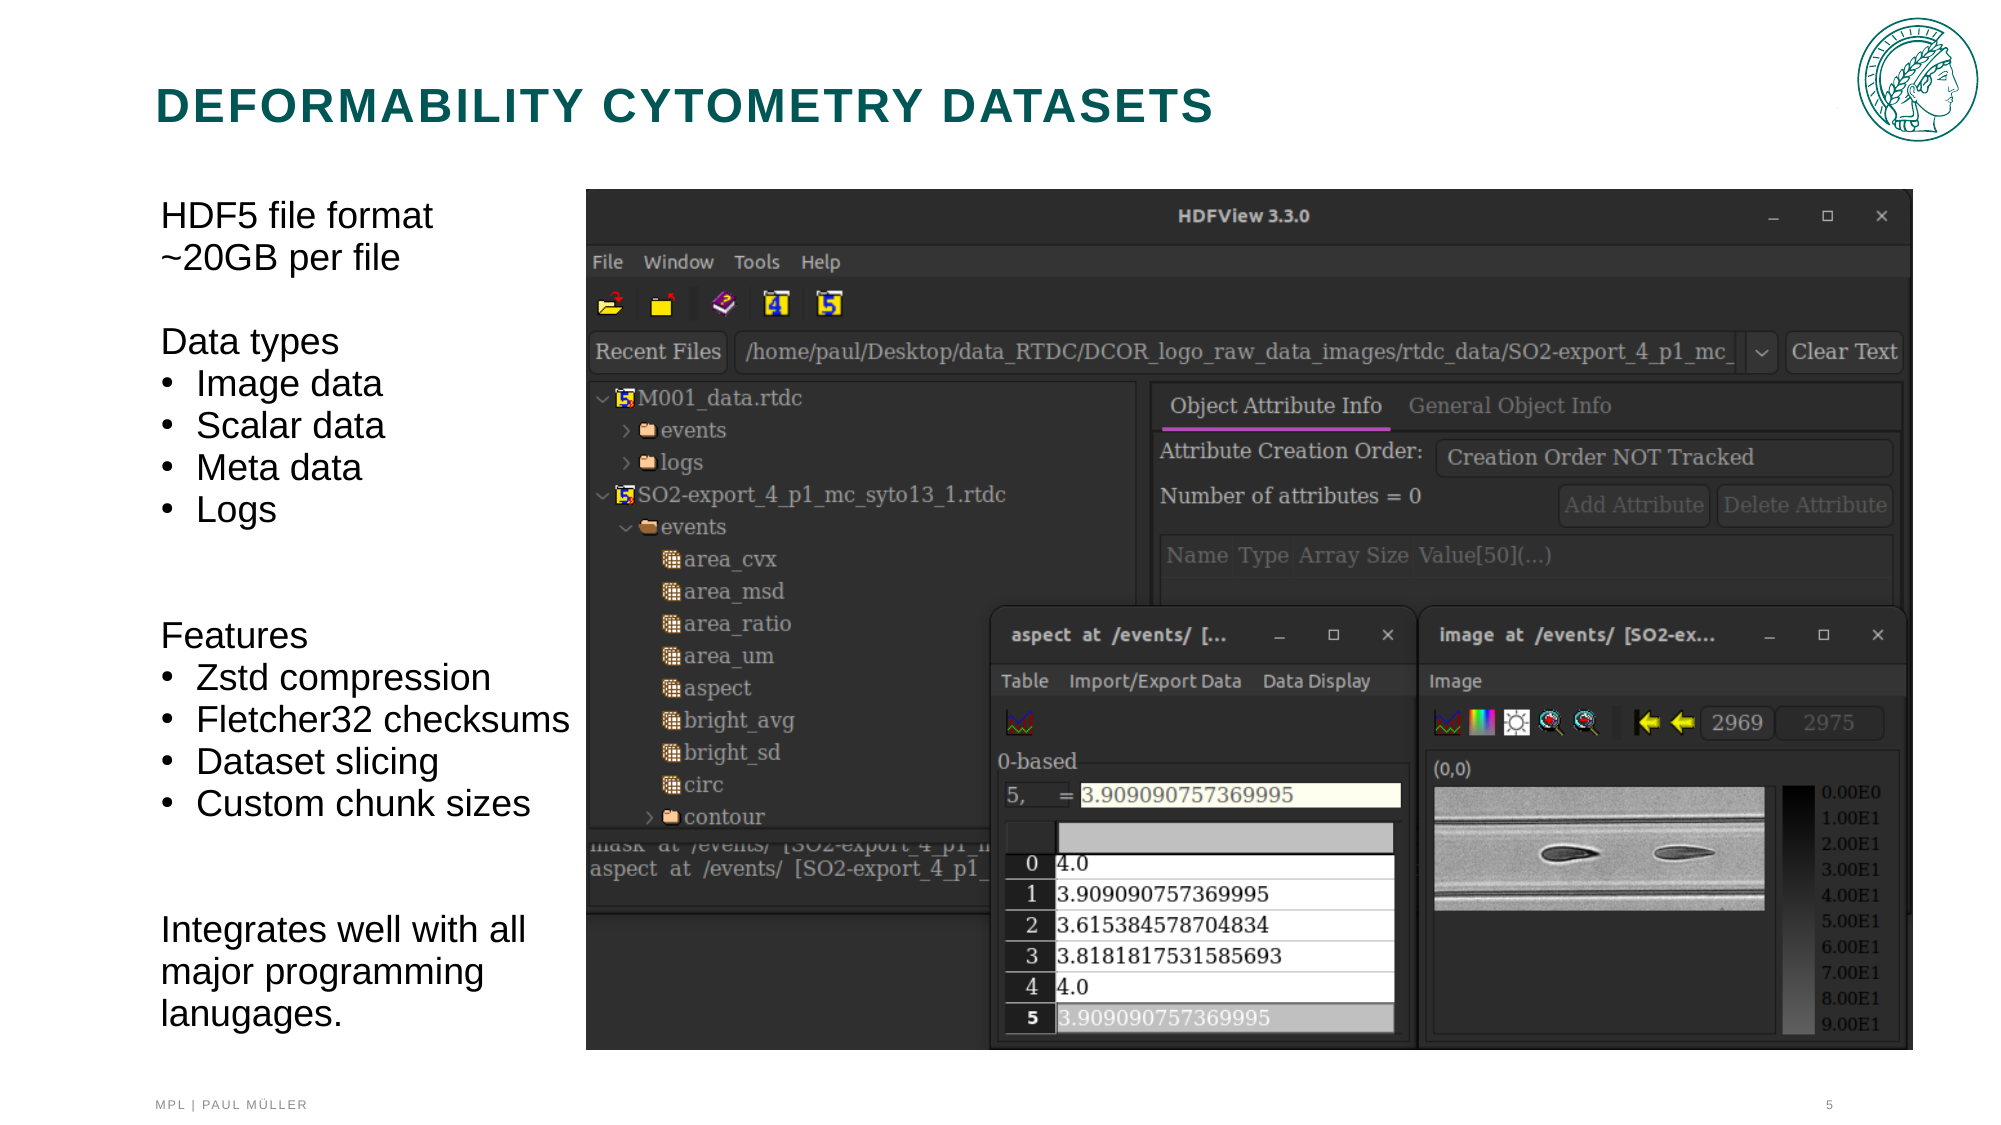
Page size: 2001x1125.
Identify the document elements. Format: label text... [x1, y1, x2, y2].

title Deformability Cytometry Datasets [155, 78, 1845, 153]
text_box HDF5 file format ~20GB per file Data types Image data Scalar data Meta data Logs Features Zstd compression Fletcher32 checksums Dataset slicing Custom chunk sizes Integrates well with all major programming lanugages. [145, 187, 634, 1051]
footer MPL | Paul Müller <number> [155, 1082, 1845, 1112]
picture [634, 189, 1913, 1051]
